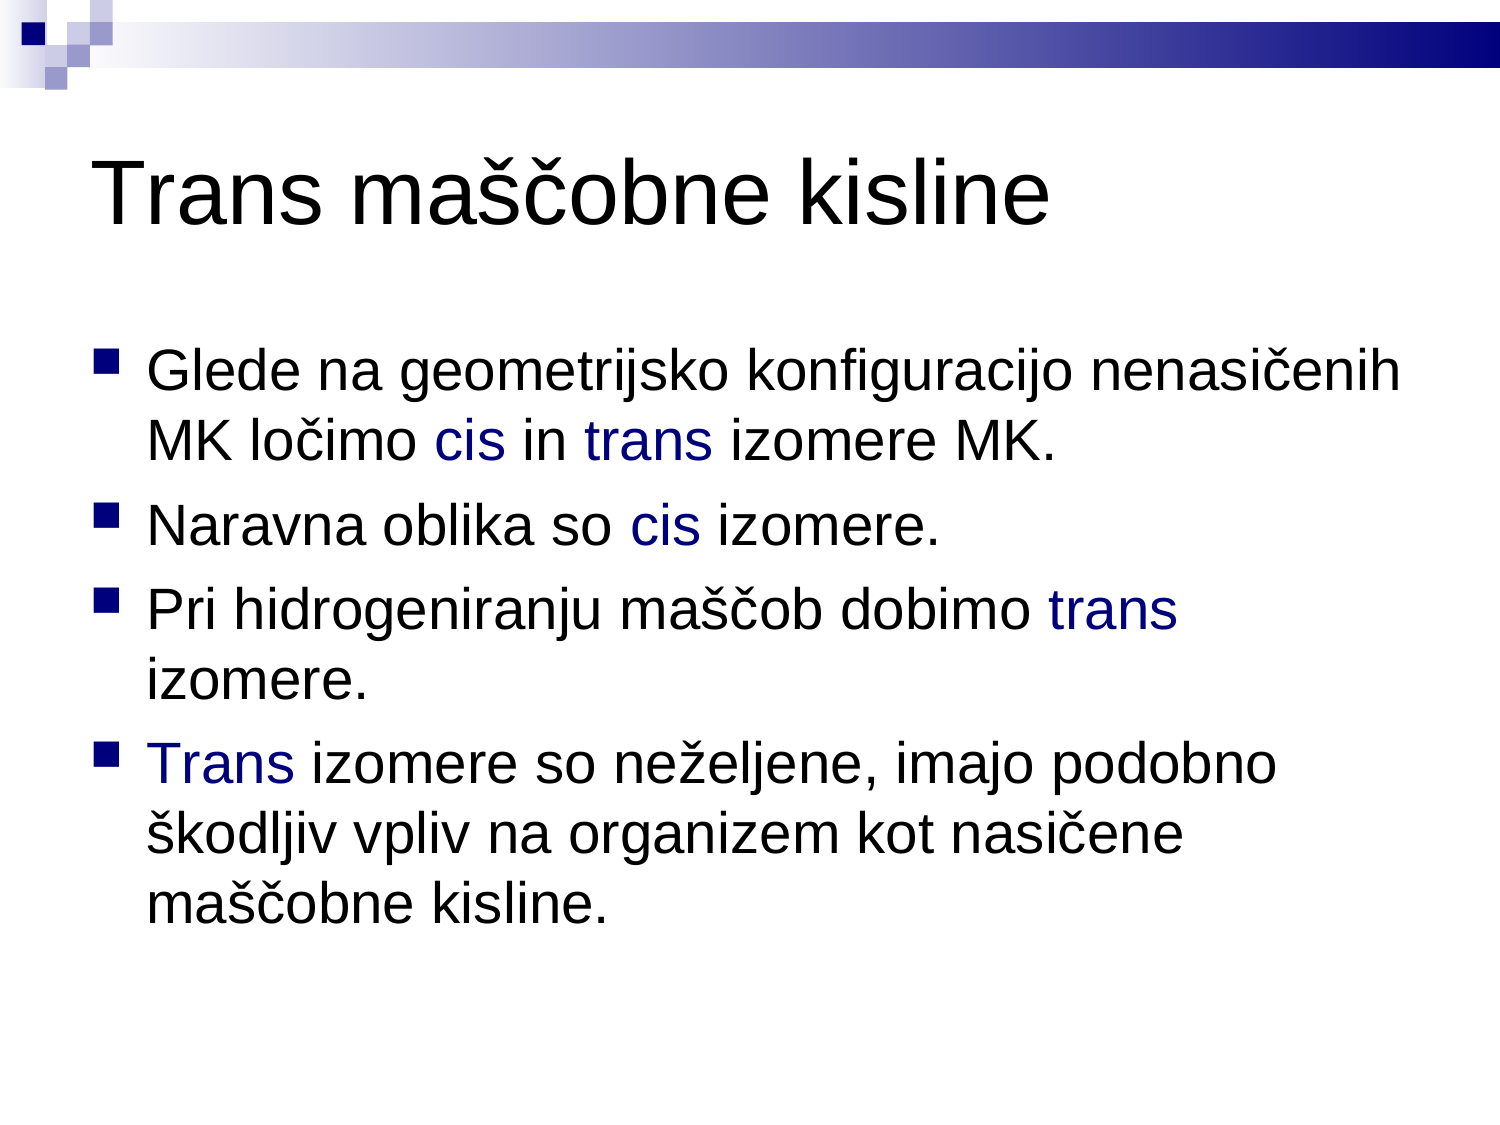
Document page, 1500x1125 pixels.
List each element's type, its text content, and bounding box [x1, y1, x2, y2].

title Trans maščobne kisline [75, 75, 1426, 301]
list Glede na geometrijsko konfiguracijo nenasičenih MK ločimo cis in trans izomere MK. Naravna oblika so cis izomere. Pri hidrogeniranju maščob dobimo trans izomere. Trans izomere so neželjene, imajo podobno škodljiv vpliv na organizem kot nasičene maščobne kisline. [75, 324, 1426, 963]
